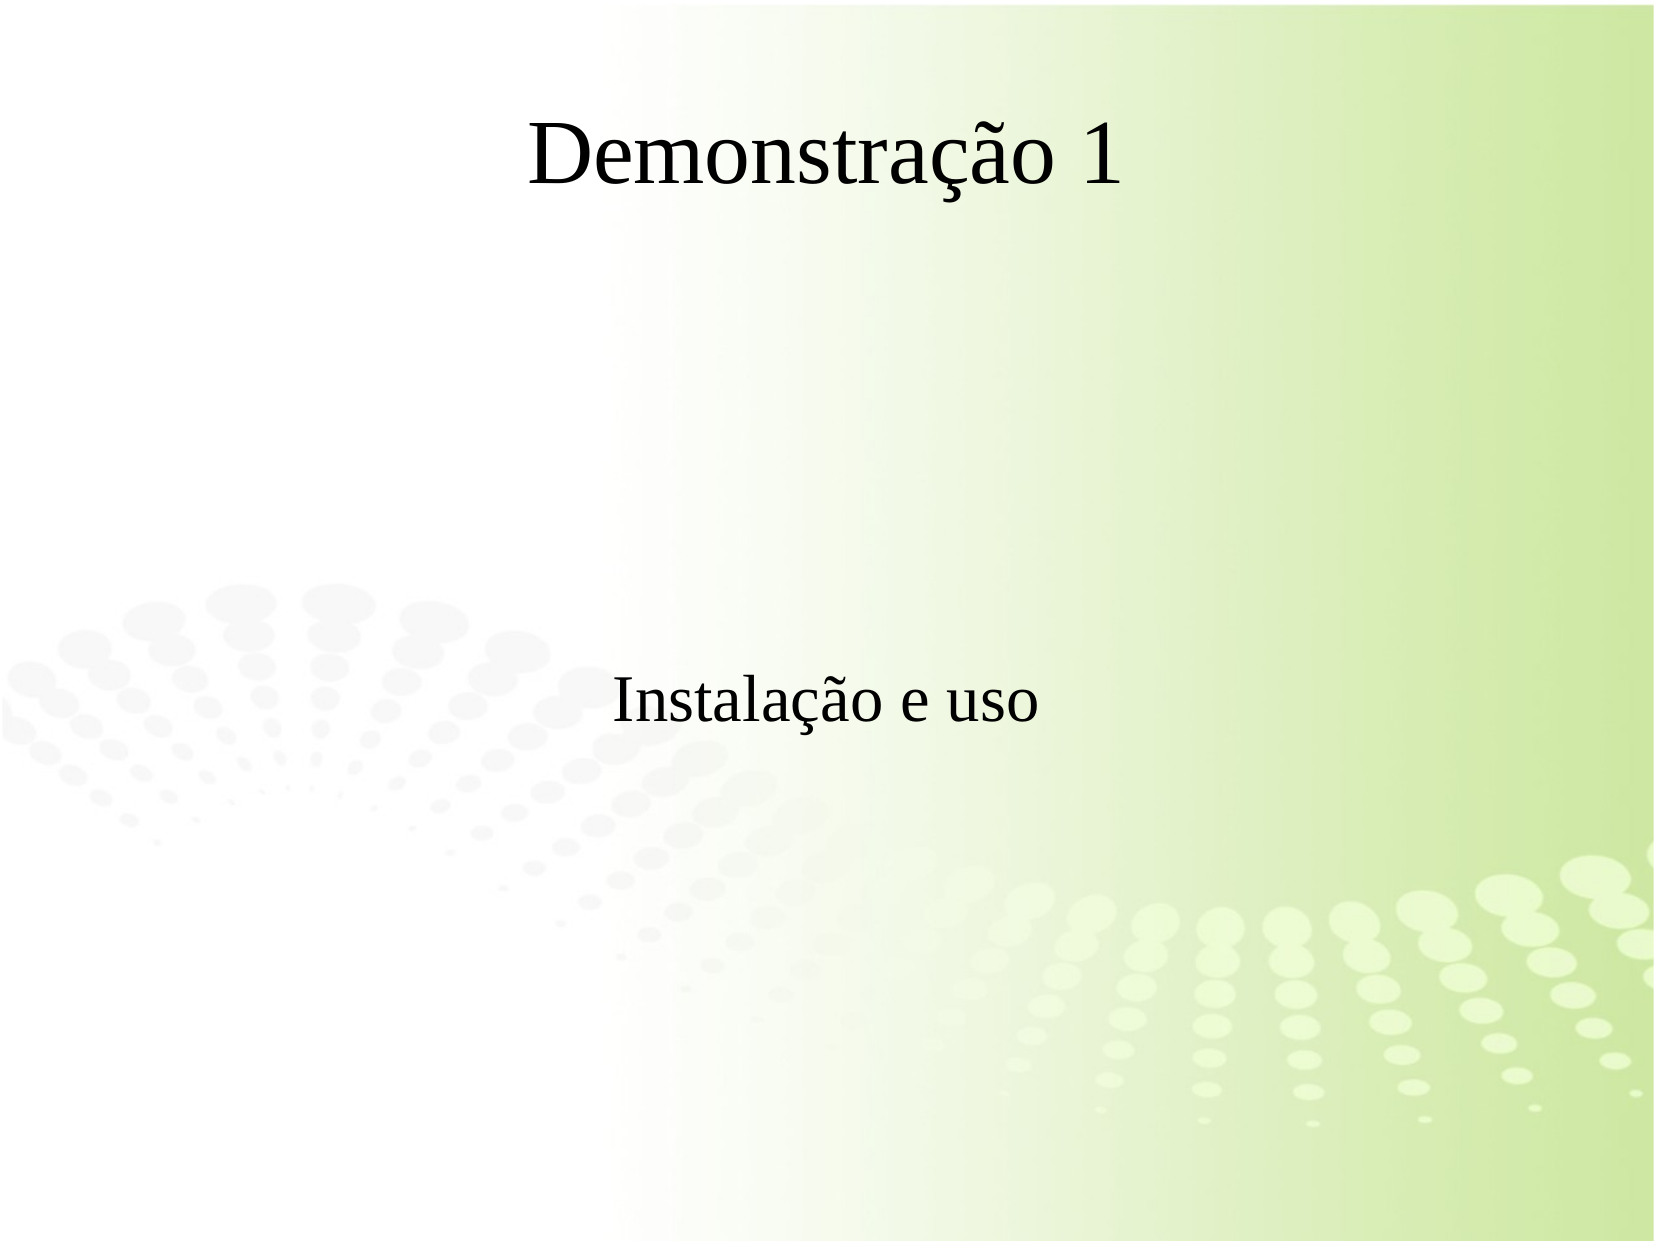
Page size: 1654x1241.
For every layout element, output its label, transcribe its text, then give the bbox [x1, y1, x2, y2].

title Demonstração 1 [82, 49, 1571, 257]
subtitle Instalação e uso [82, 290, 1571, 1109]
picture [4, 7, 1653, 1241]
